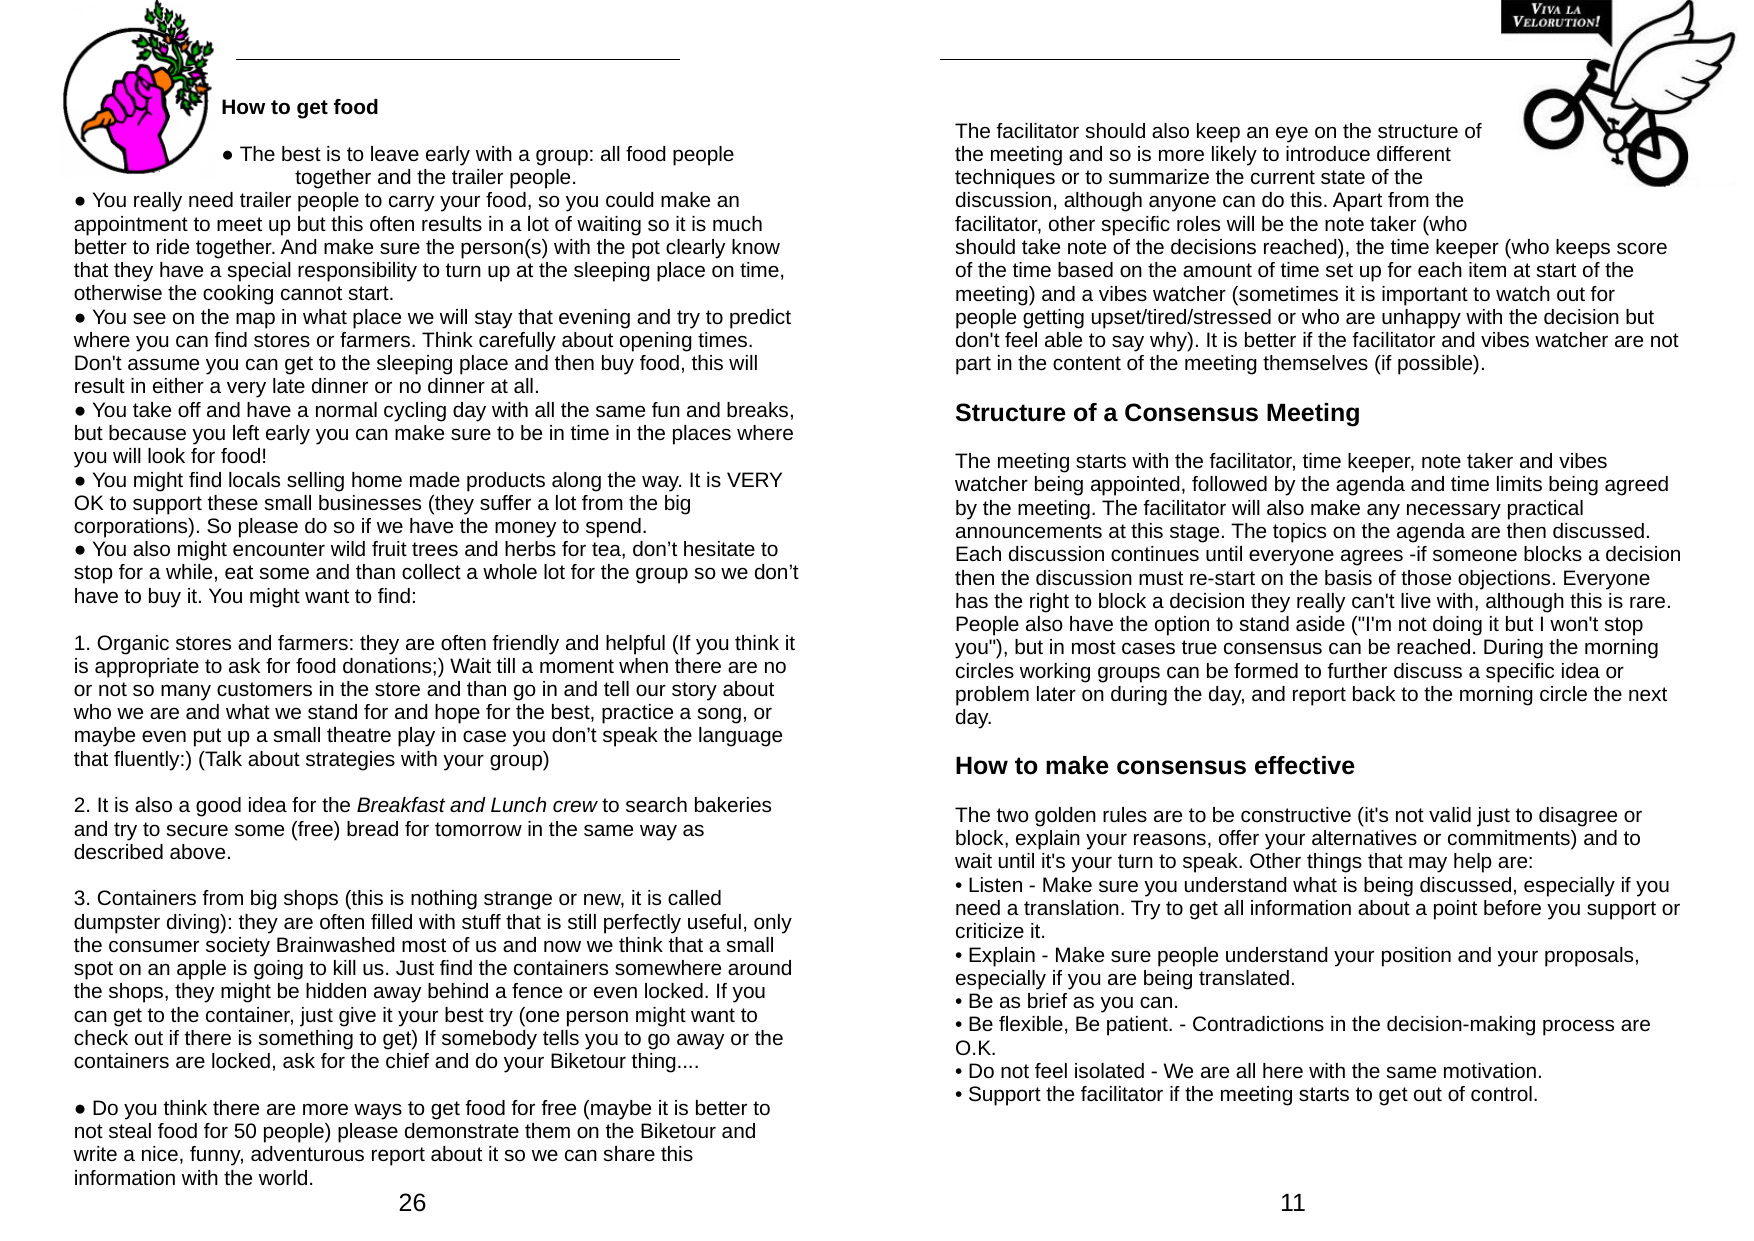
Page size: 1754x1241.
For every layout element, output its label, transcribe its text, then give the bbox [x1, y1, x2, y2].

picture [1501, 0, 1738, 191]
text_box 11 [1265, 1181, 1354, 1224]
text_box The facilitator should also keep an eye on the structure of the meeting and so is more likely to introduce different techniques or to summarize the current state of the discussion, although anyone can do this. Apart from the facilitator, other specific roles will be the note taker (who should take note of the decisions reached), the time keeper (who keeps score of the time based on the amount of time set up for each item at start of the meeting) and a vibes watcher (sometimes it is important to watch out for people getting upset/tired/stressed or who are unhappy with the decision but don't feel able to say why). It is better if the facilitator and vibes watcher are not part in the content of the meeting themselves (if possible). Structure of a Consensus Meeting The meeting starts with the facilitator, time keeper, note taker and vibes watcher being appointed, followed by the agenda and time limits being agreed by the meeting. The facilitator will also make any necessary practical announcements at this stage. The topics on the agenda are then discussed. Each discussion continues until everyone agrees -if someone blocks a decision then the discussion must re-start on the basis of those objections. Everyone has the right to block a decision they really can't live with, although this is rare. People also have the option to stand aside ("I'm not doing it but I won't stop you"), but in most cases true consensus can be reached. During the morning circles working groups can be formed to further discuss a specific idea or problem later on during the day, and report back to the morning circle the next day. How to make consensus effective The two golden rules are to be constructive (it's not valid just to disagree or block, explain your reasons, offer your alternatives or commitments) and to wait until it's your turn to speak. Other things that may help are: • Listen - Make sure you understand what is being discussed, especially if you need a translation. Try to get all information about a point before you support or criticize it. • Explain - Make sure people understand your position and your proposals, especially if you are being translated. • Be as brief as you can. • Be flexible, Be patient. - Contradictions in the decision-making process are O.K. • Do not feel isolated - We are all here with the same motivation. • Support the facilitator if the meeting starts to get out of control. [940, 112, 1697, 1157]
text_box 26 [383, 1181, 473, 1224]
text_box How to get food ● The best is to leave early with a group: all food people together and the trailer people. ● You really need trailer people to carry your food, so you could make an appointment to meet up but this often results in a lot of waiting so it is much better to ride together. And make sure the person(s) with the pot clearly know that they have a special responsibility to turn up at the sleeping place on time, otherwise the cooking cannot start. ● You see on the map in what place we will stay that evening and try to predict where you can find stores or farmers. Think carefully about opening times. Don't assume you can get to the sleeping place and then buy food, this will result in either a very late dinner or no dinner at all. ● You take off and have a normal cycling day with all the same fun and breaks, but because you left early you can make sure to be in time in the places where you will look for food! ● You might find locals selling home made products along the way. It is VERY OK to support these small businesses (they suffer a lot from the big corporations). So please do so if we have the money to spend. ● You also might encounter wild fruit trees and herbs for tea, don’t hesitate to stop for a while, eat some and than collect a whole lot for the group so we don’t have to buy it. You might want to find: 1. Organic stores and farmers: they are often friendly and helpful (If you think it is appropriate to ask for food donations;) Wait till a moment when there are no or not so many customers in the store and than go in and tell our story about who we are and what we stand for and hope for the best, practice a song, or maybe even put up a small theatre play in case you don’t speak the language that fluently:) (Talk about strategies with your group) 2. It is also a good idea for the Breakfast and Lunch crew to search bakeries and try to secure some (free) bread for tomorrow in the same way as described above. 3. Containers from big shops (this is nothing strange or new, it is called dumpster diving): they are often filled with stuff that is still perfectly useful, only the consumer society Brainwashed most of us and now we think that a small spot on an apple is going to kill us. Just find the containers somewhere around the shops, they might be hidden away behind a fence or even locked. If you can get to the container, just give it your best try (one person might want to check out if there is something to get) If somebody tells you to go away or the containers are locked, ask for the chief and do your Biketour thing.... ● Do you think there are more ways to get food for free (maybe it is better to not steal food for 50 people) please demonstrate them on the Biketour and write a nice, funny, adventurous report about it so we can share this information with the world. [59, 88, 816, 1186]
picture [59, 0, 221, 88]
